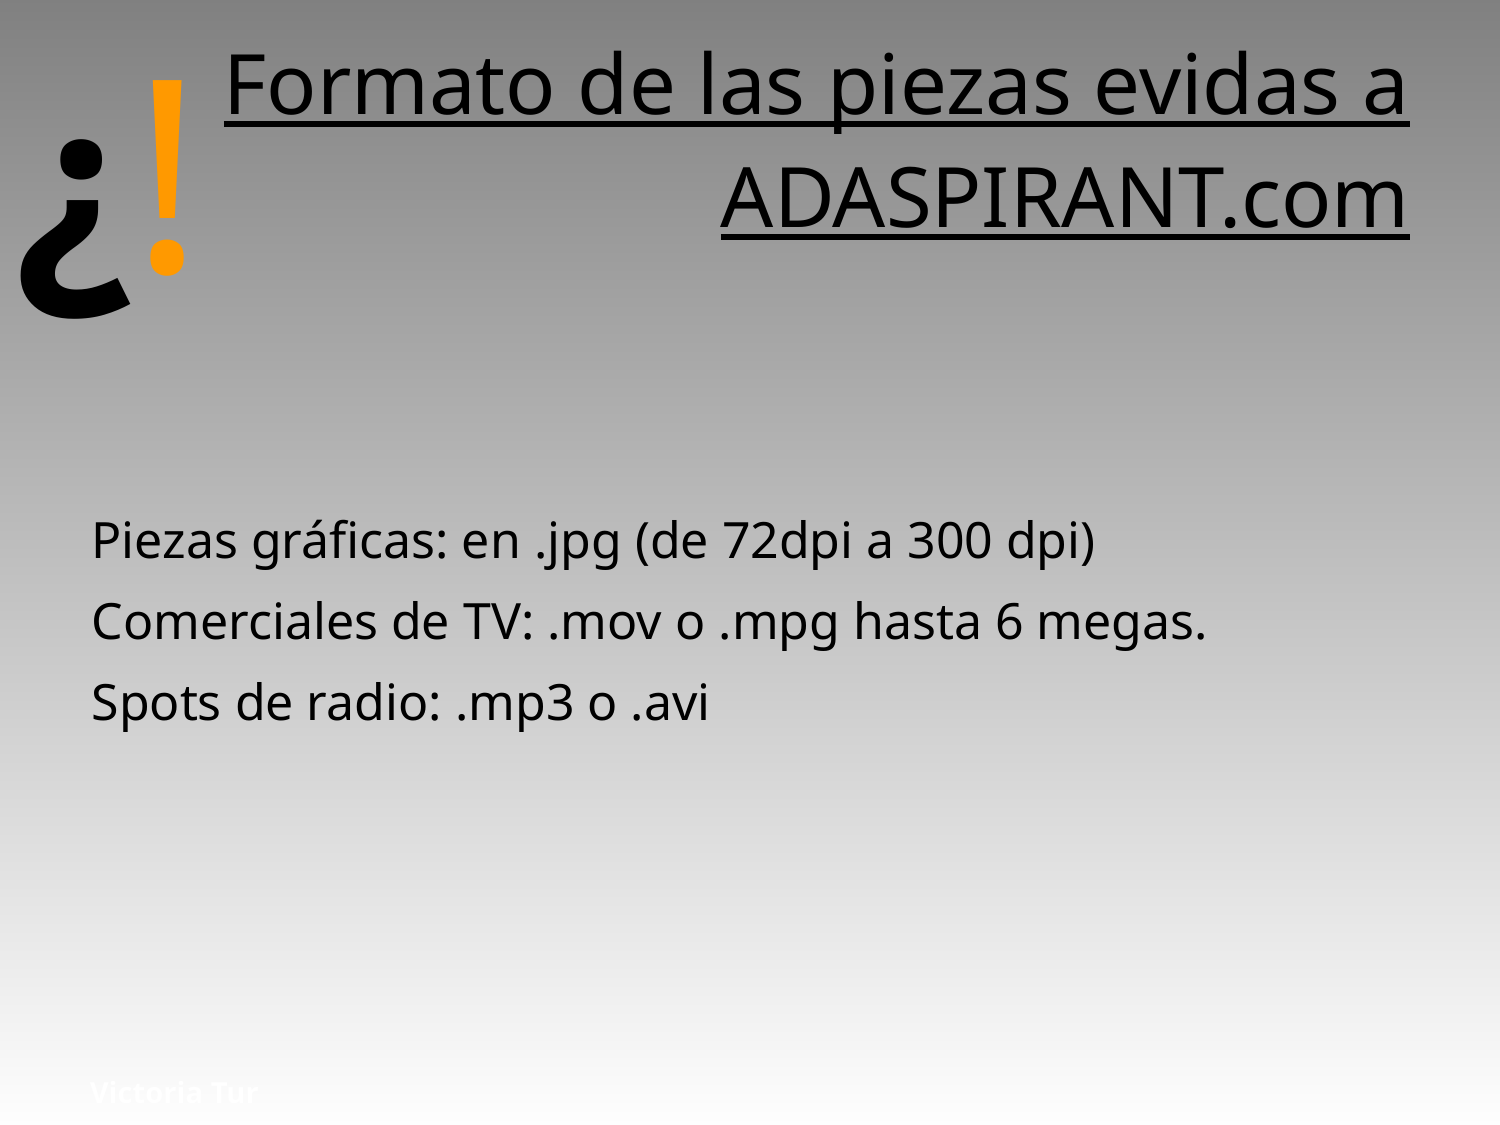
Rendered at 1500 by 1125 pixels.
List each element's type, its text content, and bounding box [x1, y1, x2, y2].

list Piezas gráficas: en .jpg (de 72dpi a 300 dpi) Comerciales de TV: .mov o .mpg hasta 6 megas. Spots de radio: .mp3 o .avi [76, 255, 1427, 998]
title Formato de las piezas evidas a ADASPIRANT.com [75, 31, 1426, 247]
